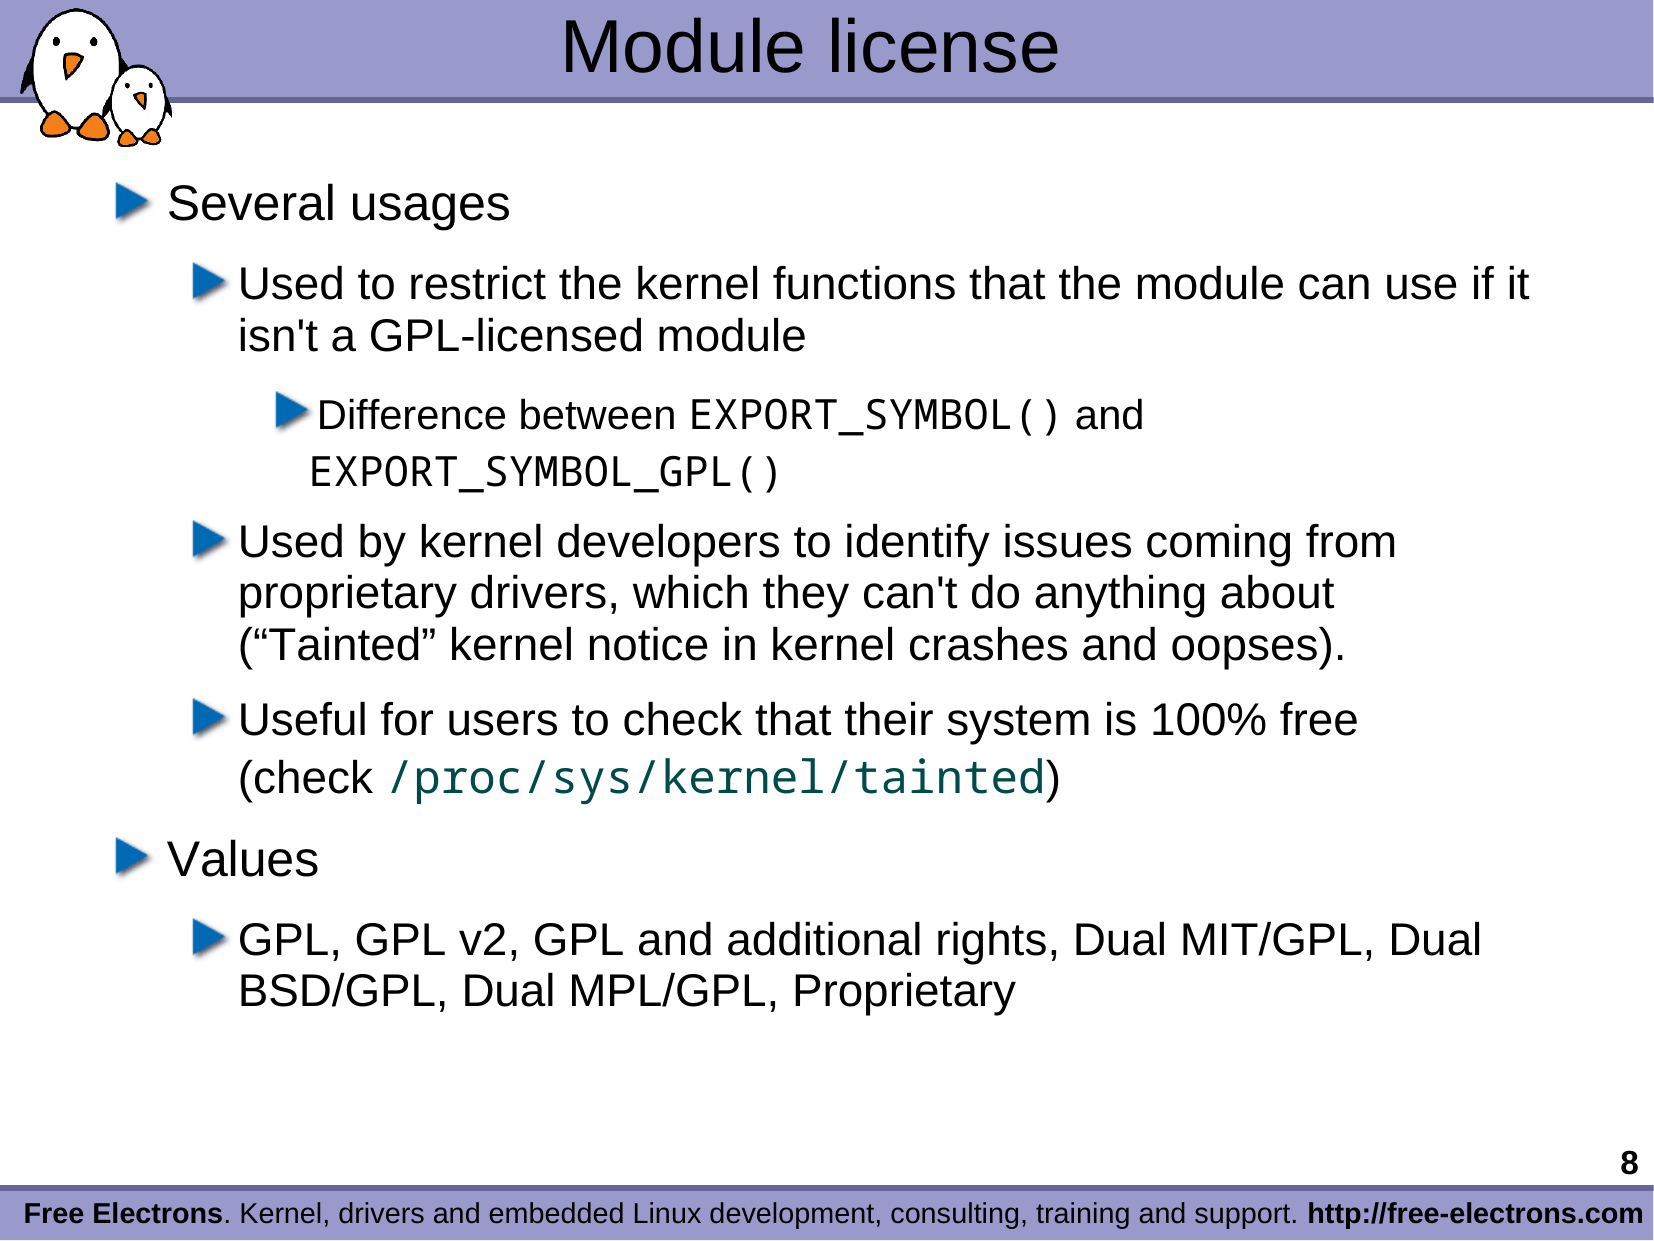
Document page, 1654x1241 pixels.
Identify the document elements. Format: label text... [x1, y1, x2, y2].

picture [20, 8, 172, 147]
list Several usages Used to restrict the kernel functions that the module can use if it isn't a GPL-licensed module Difference between EXPORT_SYMBOL() and EXPORT_SYMBOL_GPL() Used by kernel developers to identify issues coming from proprietary drivers, which they can't do anything about (“Tainted” kernel notice in kernel crashes and oopses). Useful for users to check that their system is 100% free (check /proc/sys/kernel/tainted) Values GPL, GPL v2, GPL and additional rights, Dual MIT/GPL, Dual BSD/GPL, Dual MPL/GPL, Proprietary [96, 175, 1536, 1143]
title Module license [66, 0, 1556, 94]
